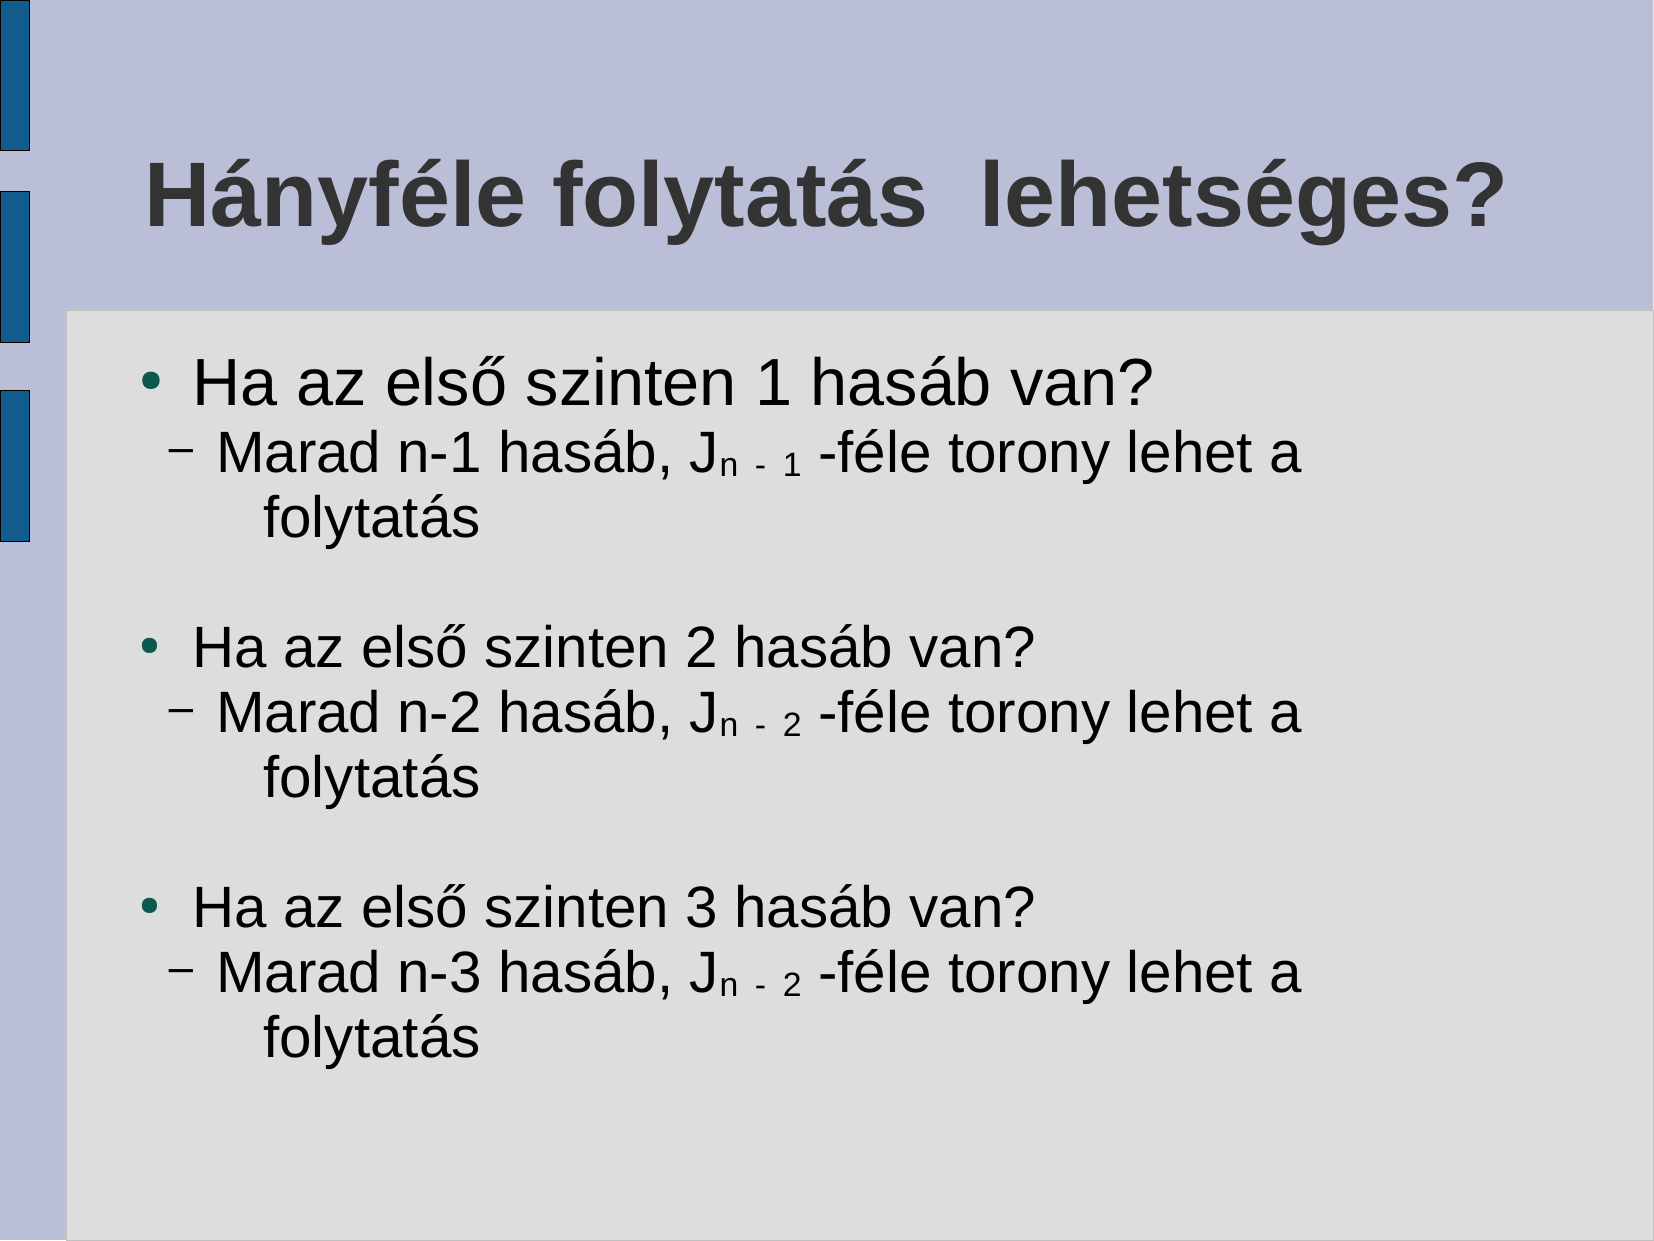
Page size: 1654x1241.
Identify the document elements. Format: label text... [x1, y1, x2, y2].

list Ha az első szinten 1 hasáb van? Marad n-1 hasáb, Jn-1-féle torony lehet a folytatás Ha az első szinten 2 hasáb van? Marad n-2 hasáb, Jn-2-féle torony lehet a folytatás Ha az első szinten 3 hasáb van? Marad n-3 hasáb, Jn-2-féle torony lehet a folytatás [121, 344, 1534, 1149]
title Hányféle folytatás lehetséges? [121, 91, 1534, 299]
